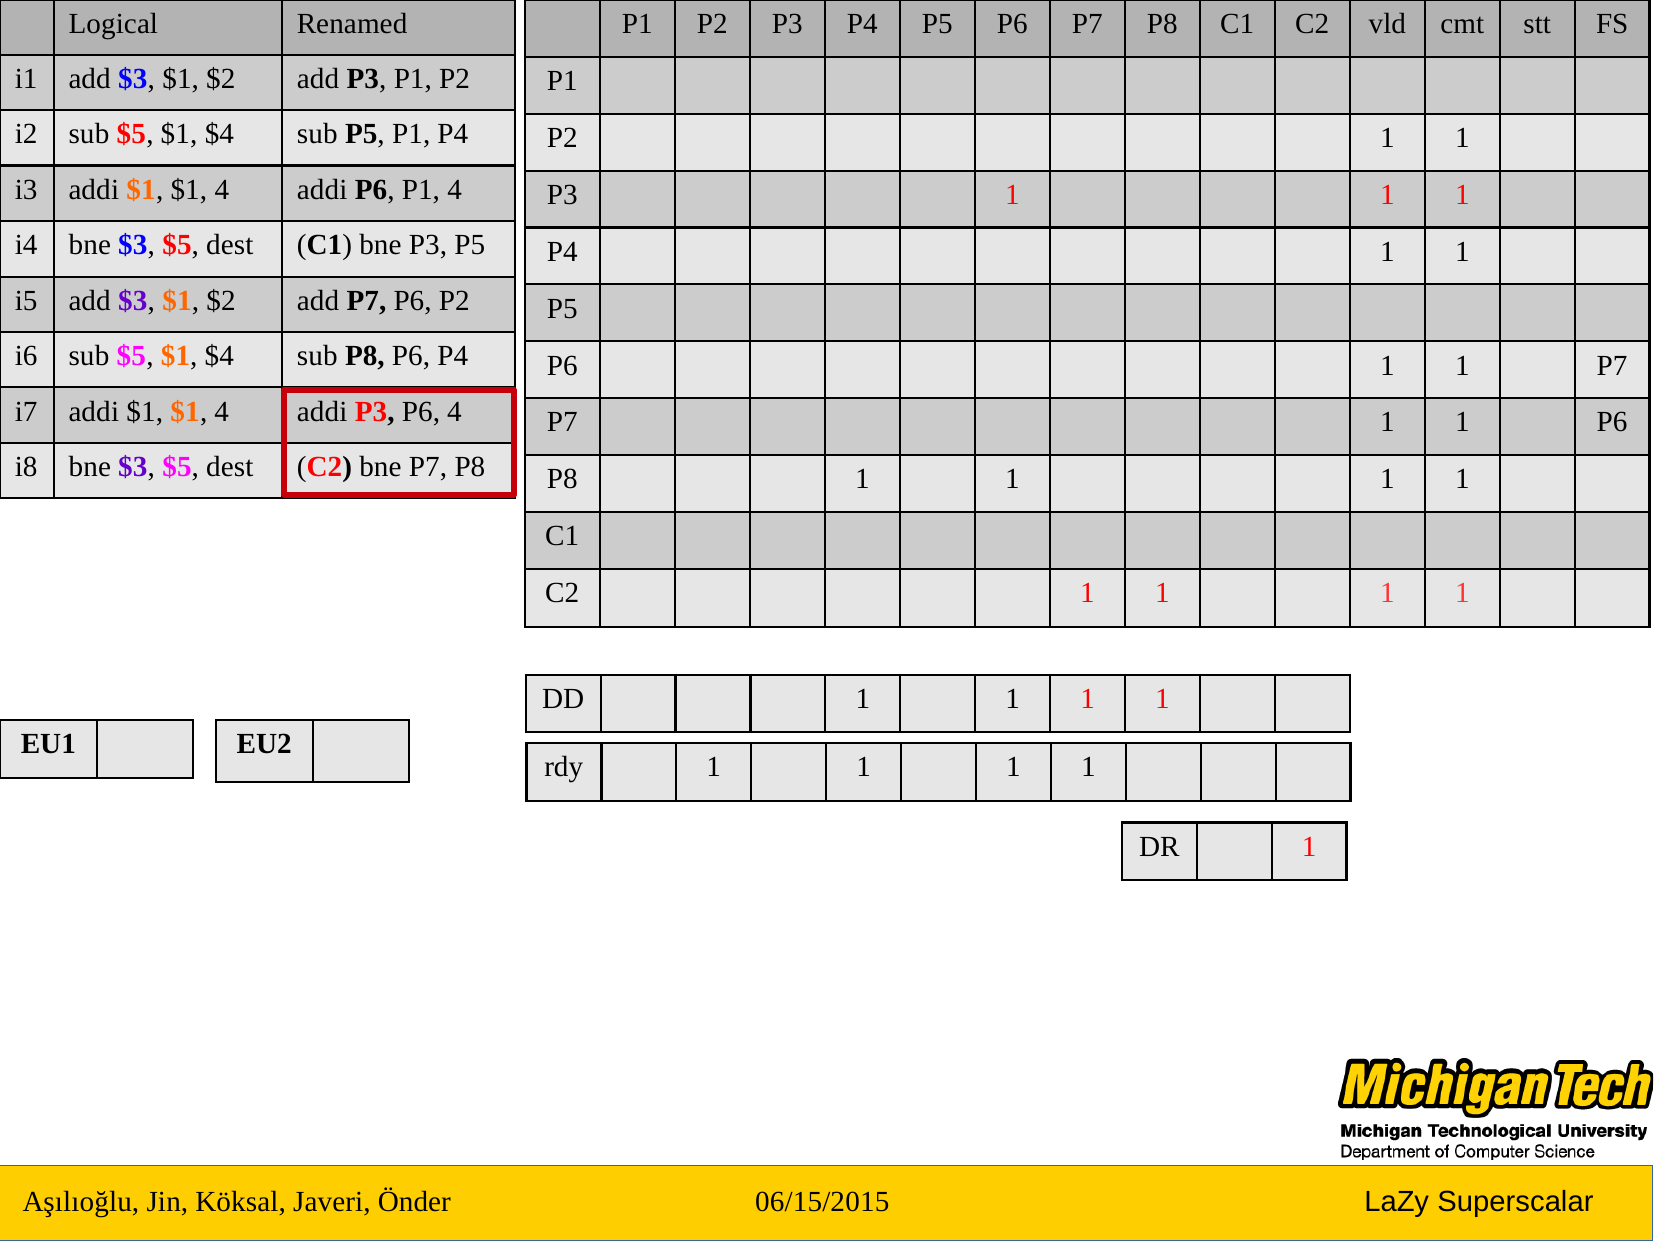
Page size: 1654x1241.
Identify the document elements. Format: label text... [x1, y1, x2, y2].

table_cell [1501, 229, 1574, 283]
table_cell [1501, 456, 1574, 511]
table_cell [826, 115, 899, 170]
table_cell i3 [1, 167, 53, 220]
table_cell i5 [1, 278, 53, 331]
table_cell 1 [1426, 570, 1499, 626]
table_cell [751, 58, 824, 113]
table_cell [976, 58, 1049, 113]
picture [1338, 1058, 1654, 1160]
table_cell [1201, 456, 1274, 511]
table_header P4 [826, 1, 899, 56]
table_cell 1 [1351, 115, 1424, 170]
table_header [1276, 676, 1349, 731]
table_cell [751, 229, 824, 283]
table_cell sub P8, P6, P4 [283, 333, 514, 386]
table_cell 1 [1351, 570, 1424, 626]
table_cell [1426, 513, 1499, 568]
table_cell [901, 513, 974, 568]
table_cell [901, 172, 974, 226]
table_cell [1351, 285, 1424, 340]
table_cell [976, 513, 1049, 568]
table_cell 1 [1051, 570, 1124, 626]
table_cell [751, 570, 824, 626]
table_cell i2 [1, 111, 53, 164]
table_cell [676, 172, 749, 226]
table_cell 1 [1126, 570, 1199, 626]
table_header 1 [1273, 824, 1345, 879]
table_header 1 [826, 676, 899, 731]
table_cell add $3, $1, $2 [55, 278, 281, 331]
table_cell [1576, 58, 1648, 113]
table_cell [676, 570, 749, 626]
table_cell [1501, 342, 1574, 397]
table_cell [1126, 285, 1199, 340]
table_cell [601, 456, 674, 511]
table_cell [1051, 513, 1124, 568]
table_cell [826, 172, 899, 226]
table_cell [1201, 115, 1274, 170]
table_cell [1576, 229, 1648, 283]
table_cell bne $3, $5, dest [55, 222, 281, 276]
table_cell 1 [1351, 456, 1424, 511]
table_cell [1051, 115, 1124, 170]
table_header EU2 [217, 721, 312, 781]
table_cell i4 [1, 222, 53, 276]
table_cell [1276, 58, 1349, 113]
table_header Logical [55, 1, 281, 54]
table_cell 1 [826, 456, 899, 511]
table_cell [676, 285, 749, 340]
table_cell [1276, 456, 1349, 511]
table_cell [601, 58, 674, 113]
table_cell 1 [1351, 229, 1424, 283]
table_header [603, 744, 675, 800]
table_cell [1051, 58, 1124, 113]
table_cell 1 [1426, 115, 1499, 170]
table_cell [1576, 285, 1648, 340]
table_cell [1201, 399, 1274, 454]
table_cell [826, 58, 899, 113]
table_cell [826, 399, 899, 454]
table_cell addi P6, P1, 4 [283, 167, 514, 220]
table_header [1201, 676, 1274, 731]
table_cell [976, 399, 1049, 454]
table_cell [826, 285, 899, 340]
table_header [1202, 744, 1275, 800]
table_cell [1501, 570, 1574, 626]
table_cell P2 [526, 115, 599, 170]
table_cell P1 [526, 58, 599, 113]
table_cell [676, 342, 749, 397]
table_header stt [1501, 1, 1574, 56]
table_cell P4 [526, 229, 599, 283]
table_header [1277, 744, 1349, 800]
table_header rdy [528, 744, 600, 800]
table_header [902, 744, 975, 800]
table_cell [1126, 58, 1199, 113]
table_cell addi $1, $1, 4 [55, 167, 281, 220]
table_cell [601, 229, 674, 283]
table_cell P3 [526, 172, 599, 226]
table_cell [1276, 115, 1349, 170]
table_cell P7 [1576, 342, 1648, 397]
table_header cmt [1426, 1, 1499, 56]
table_header 1 [1126, 676, 1199, 731]
table_cell [901, 399, 974, 454]
table_cell [901, 58, 974, 113]
table_header [1198, 824, 1271, 879]
table_cell [1126, 456, 1199, 511]
table_header 1 [677, 744, 750, 800]
table_cell 1 [1351, 342, 1424, 397]
table_cell [601, 570, 674, 626]
table_cell i1 [1, 56, 53, 109]
table_cell [1276, 342, 1349, 397]
table_cell [676, 399, 749, 454]
table_cell P6 [1576, 399, 1648, 454]
table_cell [1276, 172, 1349, 226]
table_cell [1126, 172, 1199, 226]
table_header [752, 744, 825, 800]
table_cell [826, 229, 899, 283]
table_cell [1576, 456, 1648, 511]
table_cell [1501, 58, 1574, 113]
table_cell [901, 456, 974, 511]
table_cell [601, 172, 674, 226]
table_cell (C2) bne P7, P8 [287, 444, 511, 492]
table_cell 1 [1351, 399, 1424, 454]
table_cell [1201, 285, 1274, 340]
table_cell add $3, $1, $2 [55, 56, 281, 109]
table_cell addi $1, $1, 4 [55, 388, 281, 442]
table_header 1 [1051, 676, 1124, 731]
table_header C1 [1201, 1, 1274, 56]
table_cell 1 [1426, 399, 1499, 454]
table_header P2 [676, 1, 749, 56]
table_header Renamed [283, 1, 514, 54]
table_cell [901, 342, 974, 397]
table_cell addi P3, P6, 4 [287, 393, 511, 442]
table_cell [1126, 399, 1199, 454]
table_cell [976, 570, 1049, 626]
table_cell [1051, 399, 1124, 454]
table_cell [1501, 285, 1574, 340]
table_cell i7 [1, 388, 53, 442]
table_cell 1 [976, 456, 1049, 511]
table_cell [1276, 570, 1349, 626]
table_cell i8 [1, 444, 53, 497]
table_cell C1 [526, 513, 599, 568]
table_header P7 [1051, 1, 1124, 56]
table_header P6 [976, 1, 1049, 56]
table_cell P6 [526, 342, 599, 397]
table_cell [1576, 115, 1648, 170]
table_cell P7 [526, 399, 599, 454]
table_header [901, 676, 974, 731]
table_header 1 [976, 676, 1049, 731]
table_cell [1576, 570, 1648, 626]
table_cell [751, 342, 824, 397]
table_cell [601, 115, 674, 170]
table_cell [1276, 229, 1349, 283]
table_cell [1051, 229, 1124, 283]
table_cell [1201, 172, 1274, 226]
table_header [1, 1, 53, 54]
table_cell [751, 513, 824, 568]
table_cell [751, 285, 824, 340]
table_cell 1 [976, 172, 1049, 226]
table_cell 1 [1426, 342, 1499, 397]
table_cell [901, 285, 974, 340]
table_cell [1126, 229, 1199, 283]
table_cell [901, 229, 974, 283]
table_cell (C1) bne P3, P5 [283, 222, 514, 276]
table_cell 1 [1426, 456, 1499, 511]
table_header [602, 676, 674, 731]
table_cell 1 [1426, 172, 1499, 226]
table_cell [1201, 229, 1274, 283]
table_cell [976, 285, 1049, 340]
table_cell [1051, 342, 1124, 397]
table_cell [676, 513, 749, 568]
table_cell [1201, 570, 1274, 626]
table_cell [976, 229, 1049, 283]
table_header 1 [827, 744, 900, 800]
table_cell [1051, 456, 1124, 511]
table_cell [1576, 513, 1648, 568]
table_cell [1501, 513, 1574, 568]
table_cell bne $3, $5, dest [55, 444, 281, 497]
table_cell [1276, 399, 1349, 454]
table_cell [1051, 172, 1124, 226]
table_cell [1426, 285, 1499, 340]
table_cell [1426, 58, 1499, 113]
table_cell [1351, 513, 1424, 568]
table_header P5 [901, 1, 974, 56]
table_cell [676, 58, 749, 113]
table_cell [1201, 513, 1274, 568]
table_cell [1201, 342, 1274, 397]
table_cell [1501, 172, 1574, 226]
table_cell P5 [526, 285, 599, 340]
table_cell [1126, 513, 1199, 568]
table_cell [601, 285, 674, 340]
table_header DD [527, 676, 600, 731]
table_header FS [1576, 1, 1648, 56]
table_cell [976, 342, 1049, 397]
table_cell [1051, 285, 1124, 340]
table_cell [1276, 285, 1349, 340]
table_cell add P3, P1, P2 [283, 56, 514, 109]
table_header [752, 676, 824, 731]
table_cell [826, 513, 899, 568]
table_cell C2 [526, 570, 599, 626]
table_header P3 [751, 1, 824, 56]
table_header [677, 676, 749, 731]
table_cell [1501, 399, 1574, 454]
table_cell [1201, 58, 1274, 113]
table_cell sub $5, $1, $4 [55, 333, 281, 386]
table_header 1 [977, 744, 1050, 800]
table_cell [1351, 58, 1424, 113]
table_cell [676, 229, 749, 283]
table_header [314, 721, 408, 781]
table_header P8 [1126, 1, 1199, 56]
table_cell [601, 399, 674, 454]
table_header C2 [1276, 1, 1349, 56]
table_cell P8 [526, 456, 599, 511]
table_cell [601, 342, 674, 397]
table_cell [751, 172, 824, 226]
table_cell [1126, 115, 1199, 170]
table_cell [751, 399, 824, 454]
table_cell [751, 115, 824, 170]
table_cell [826, 570, 899, 626]
table_cell [676, 456, 749, 511]
table_cell i6 [1, 333, 53, 386]
table_header [1127, 744, 1200, 800]
table_cell [1501, 115, 1574, 170]
table_cell [826, 342, 899, 397]
table_header [98, 721, 192, 777]
table_header vld [1351, 1, 1424, 56]
table_cell sub P5, P1, P4 [283, 111, 514, 164]
table_cell 1 [1426, 229, 1499, 283]
table_header [526, 1, 599, 56]
table_cell 1 [1351, 172, 1424, 226]
table_header EU1 [1, 721, 96, 777]
table_cell [676, 115, 749, 170]
table_header DR [1123, 824, 1196, 879]
table_header 1 [1052, 744, 1125, 800]
table_cell [901, 570, 974, 626]
table_cell sub $5, $1, $4 [55, 111, 281, 164]
table_cell [976, 115, 1049, 170]
table_cell add P7, P6, P2 [283, 278, 514, 331]
table_cell [901, 115, 974, 170]
table_header P1 [601, 1, 674, 56]
table_cell [601, 513, 674, 568]
table_cell [1576, 172, 1648, 226]
table_cell [751, 456, 824, 511]
table_cell [1276, 513, 1349, 568]
table_cell [1126, 342, 1199, 397]
